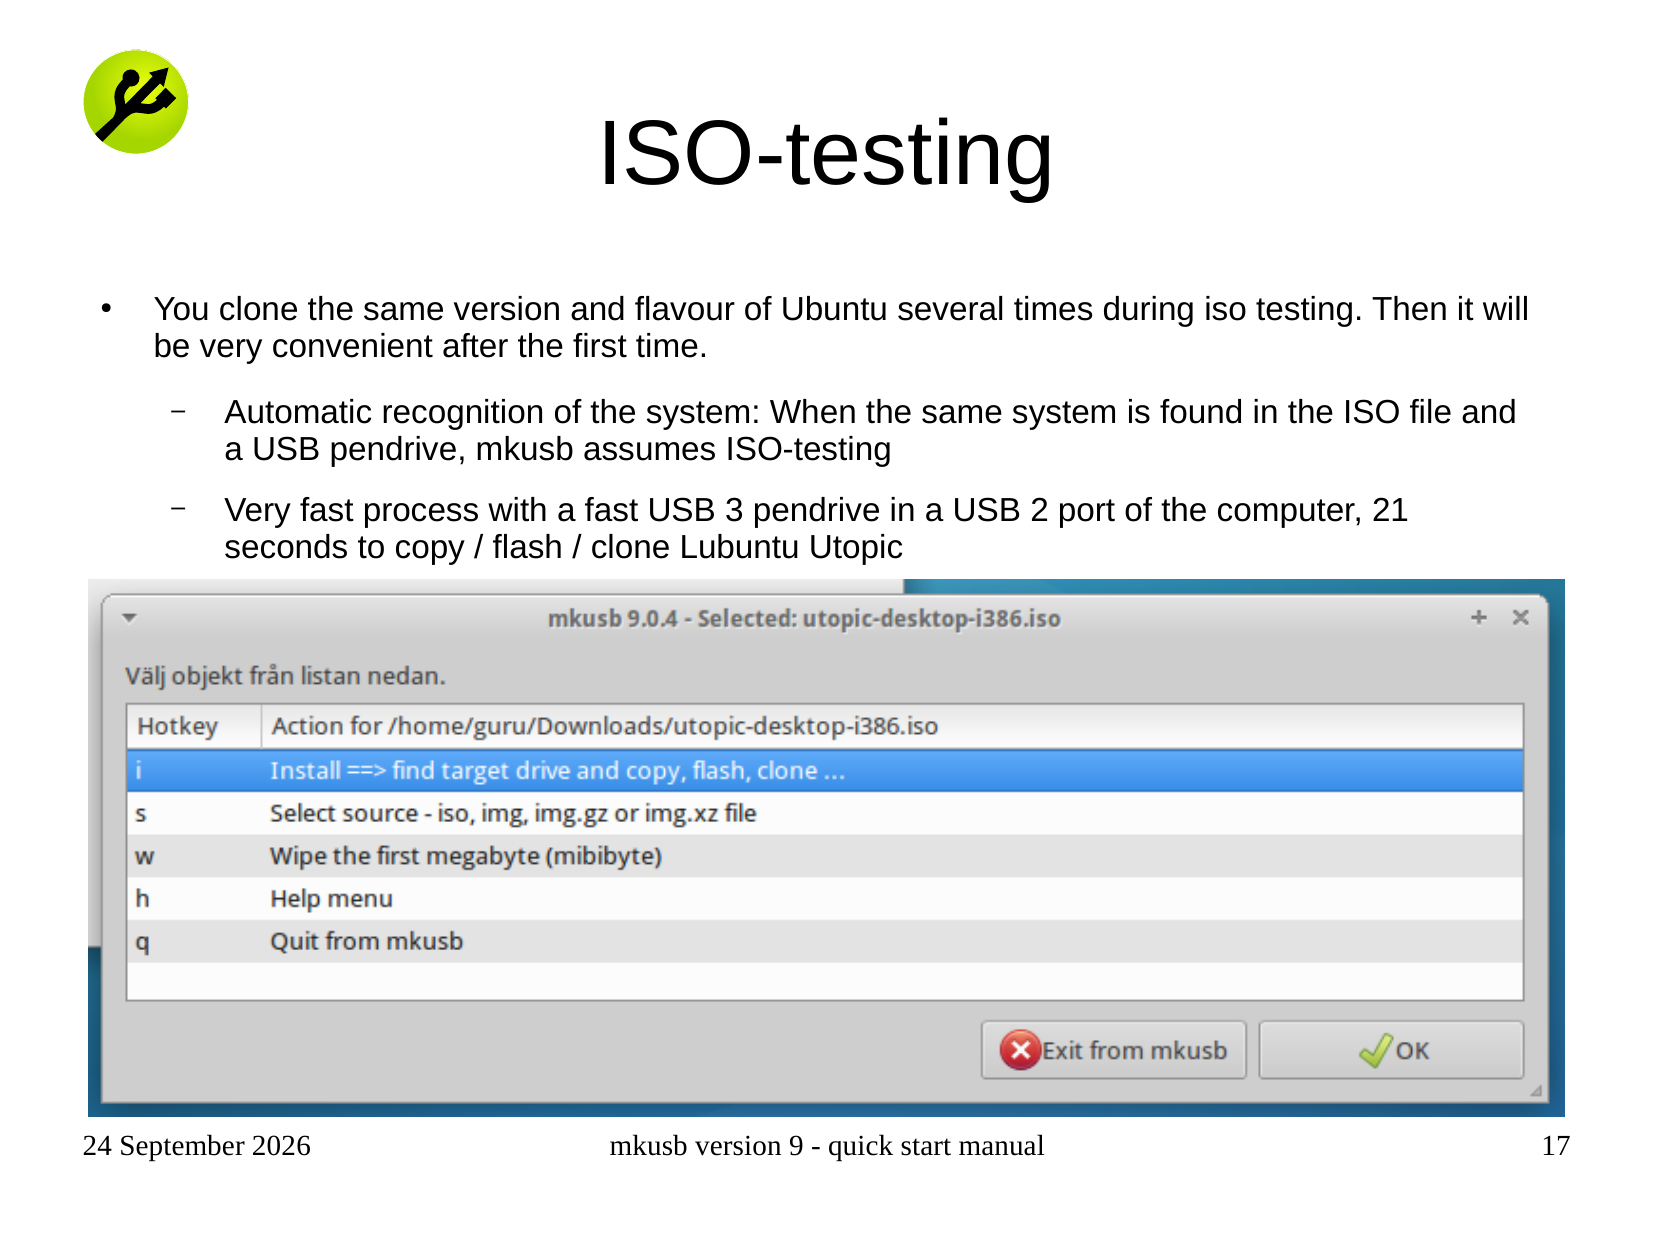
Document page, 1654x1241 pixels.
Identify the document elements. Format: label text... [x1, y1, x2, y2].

title ISO-testing [82, 49, 1571, 257]
list You clone the same version and flavour of Ubuntu several times during iso testing. Then it will be very convenient after the first time. Automatic recognition of the system: When the same system is found in the ISO file and a USB pendrive, mkusb assumes ISO-testing Very fast process with a fast USB 3 pendrive in a USB 2 port of the computer, 21 seconds to copy / flash / clone Lubuntu Utopic [82, 290, 1538, 1010]
picture [88, 579, 1565, 1117]
